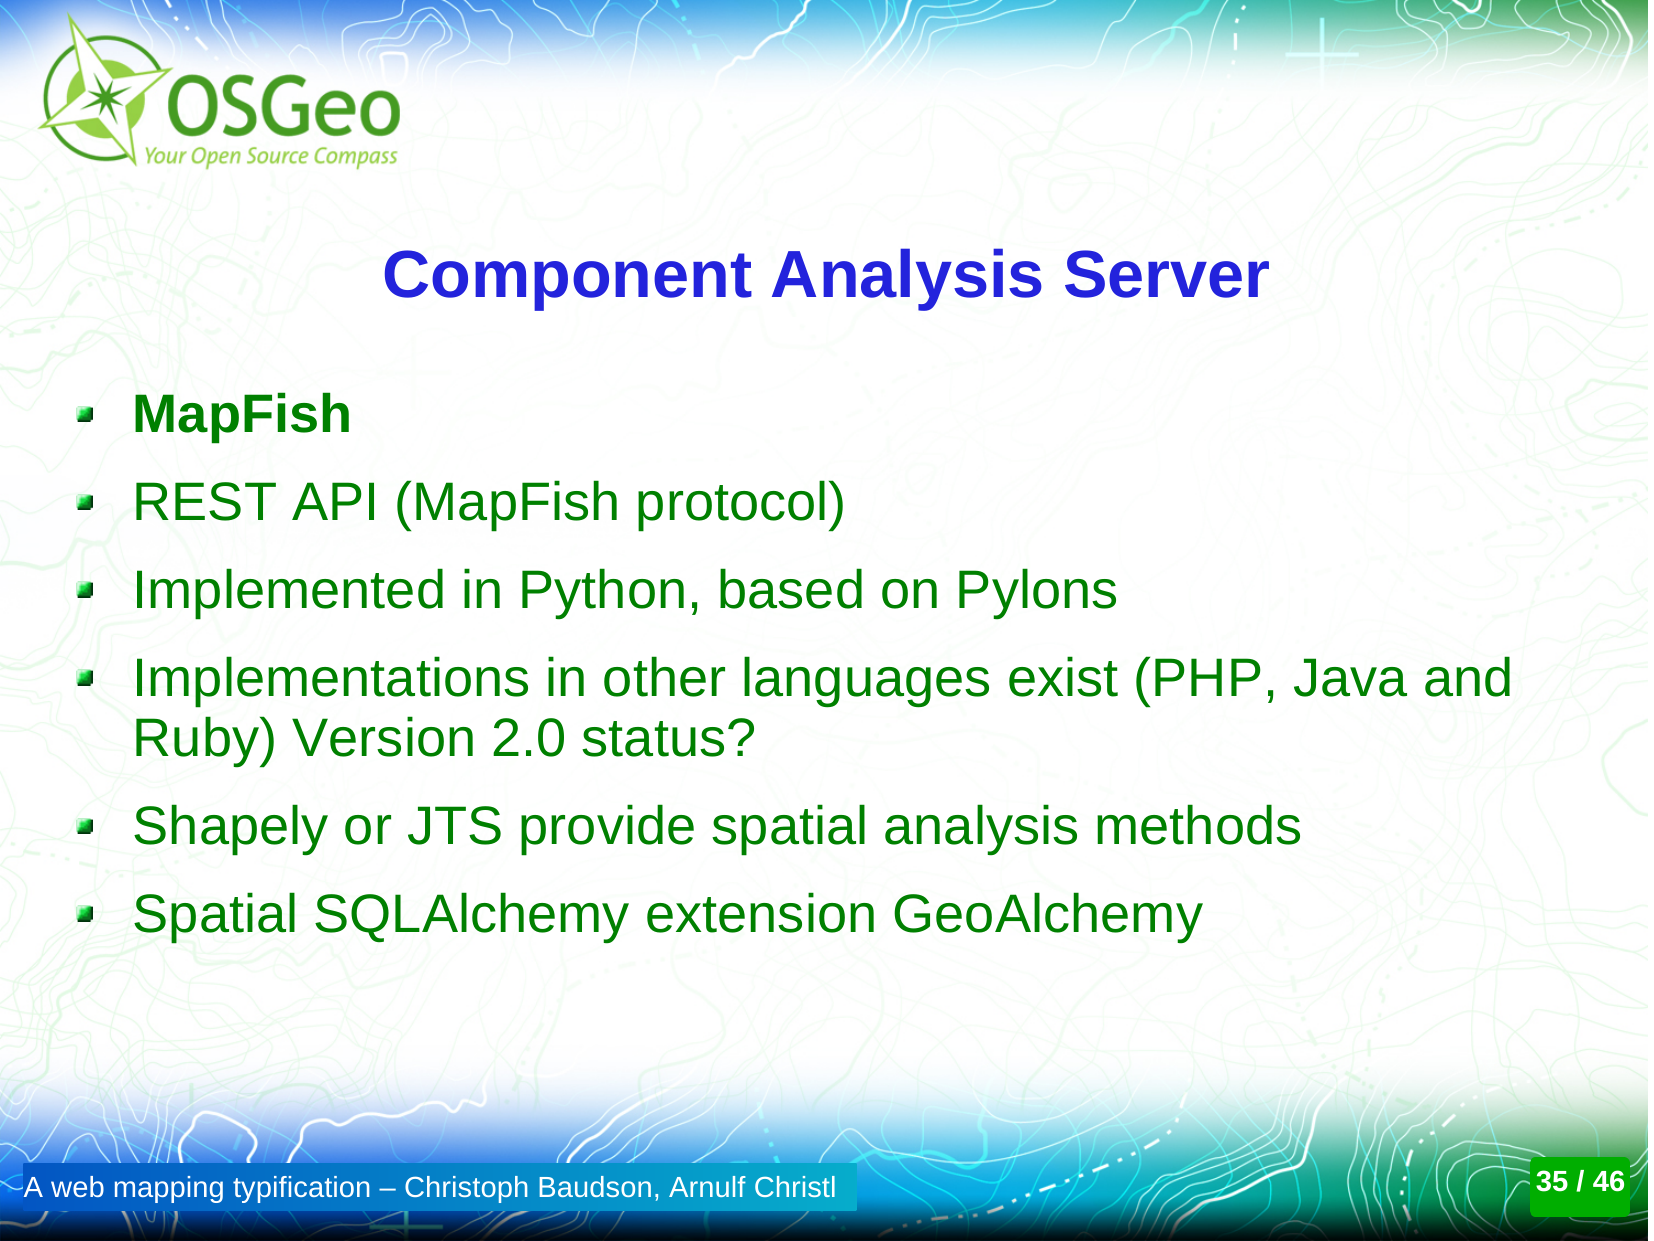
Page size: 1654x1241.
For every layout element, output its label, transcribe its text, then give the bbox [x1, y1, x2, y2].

title Component Analysis Server [82, 208, 1571, 342]
list MapFish REST API (MapFish protocol) Implemented in Python, based on Pylons Implementations in other languages exist (PHP, Java and Ruby) Version 2.0 status? Shapely or JTS provide spatial analysis methods Spatial SQLAlchemy extension GeoAlchemy [76, 383, 1565, 1188]
picture [0, 0, 1648, 1241]
